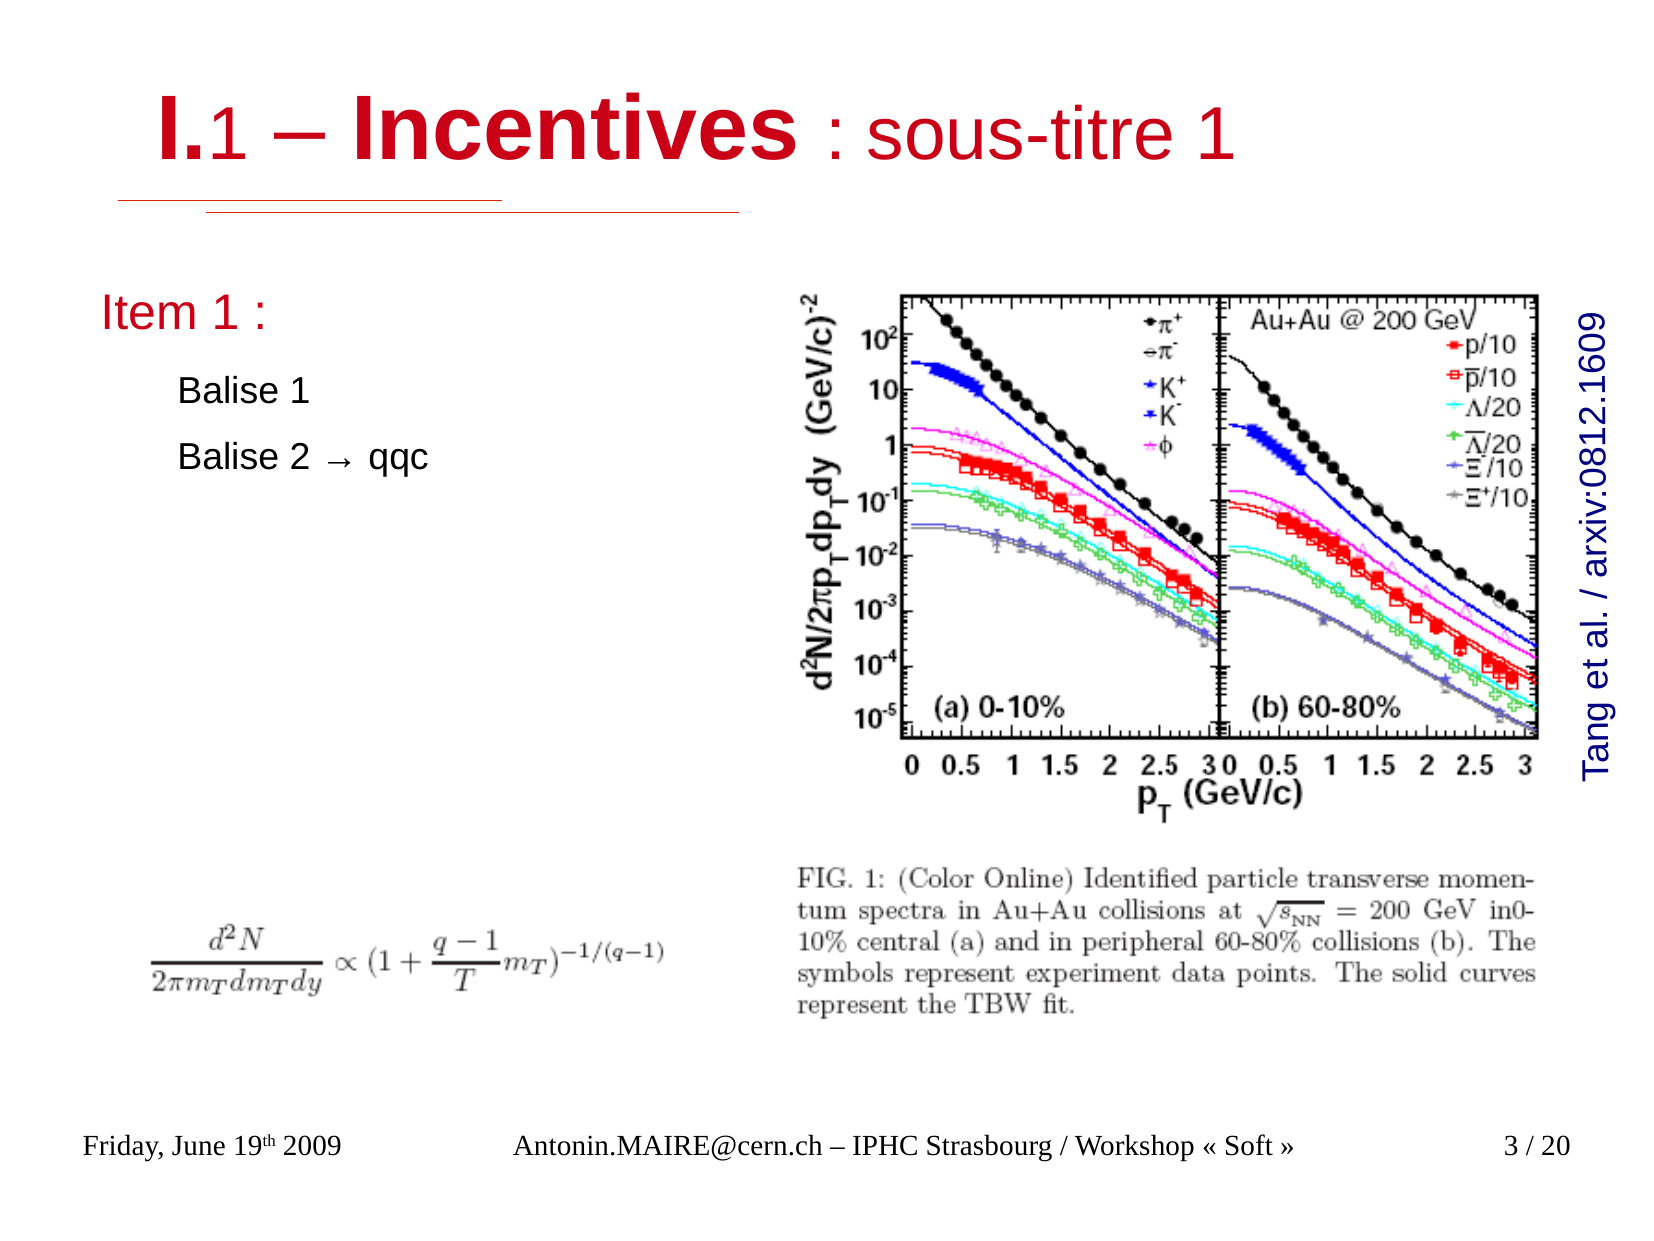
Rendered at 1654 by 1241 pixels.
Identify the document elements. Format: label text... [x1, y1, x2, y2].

picture [120, 915, 680, 1008]
picture [762, 267, 1565, 1034]
list Item 1 : Balise 1 Balise 2 → qqc [82, 284, 502, 557]
text_box Tang et al. / arxiv:0812.1609 [1565, 296, 1625, 798]
title I.1 – Incentives : sous-titre 1 [82, 49, 1625, 207]
